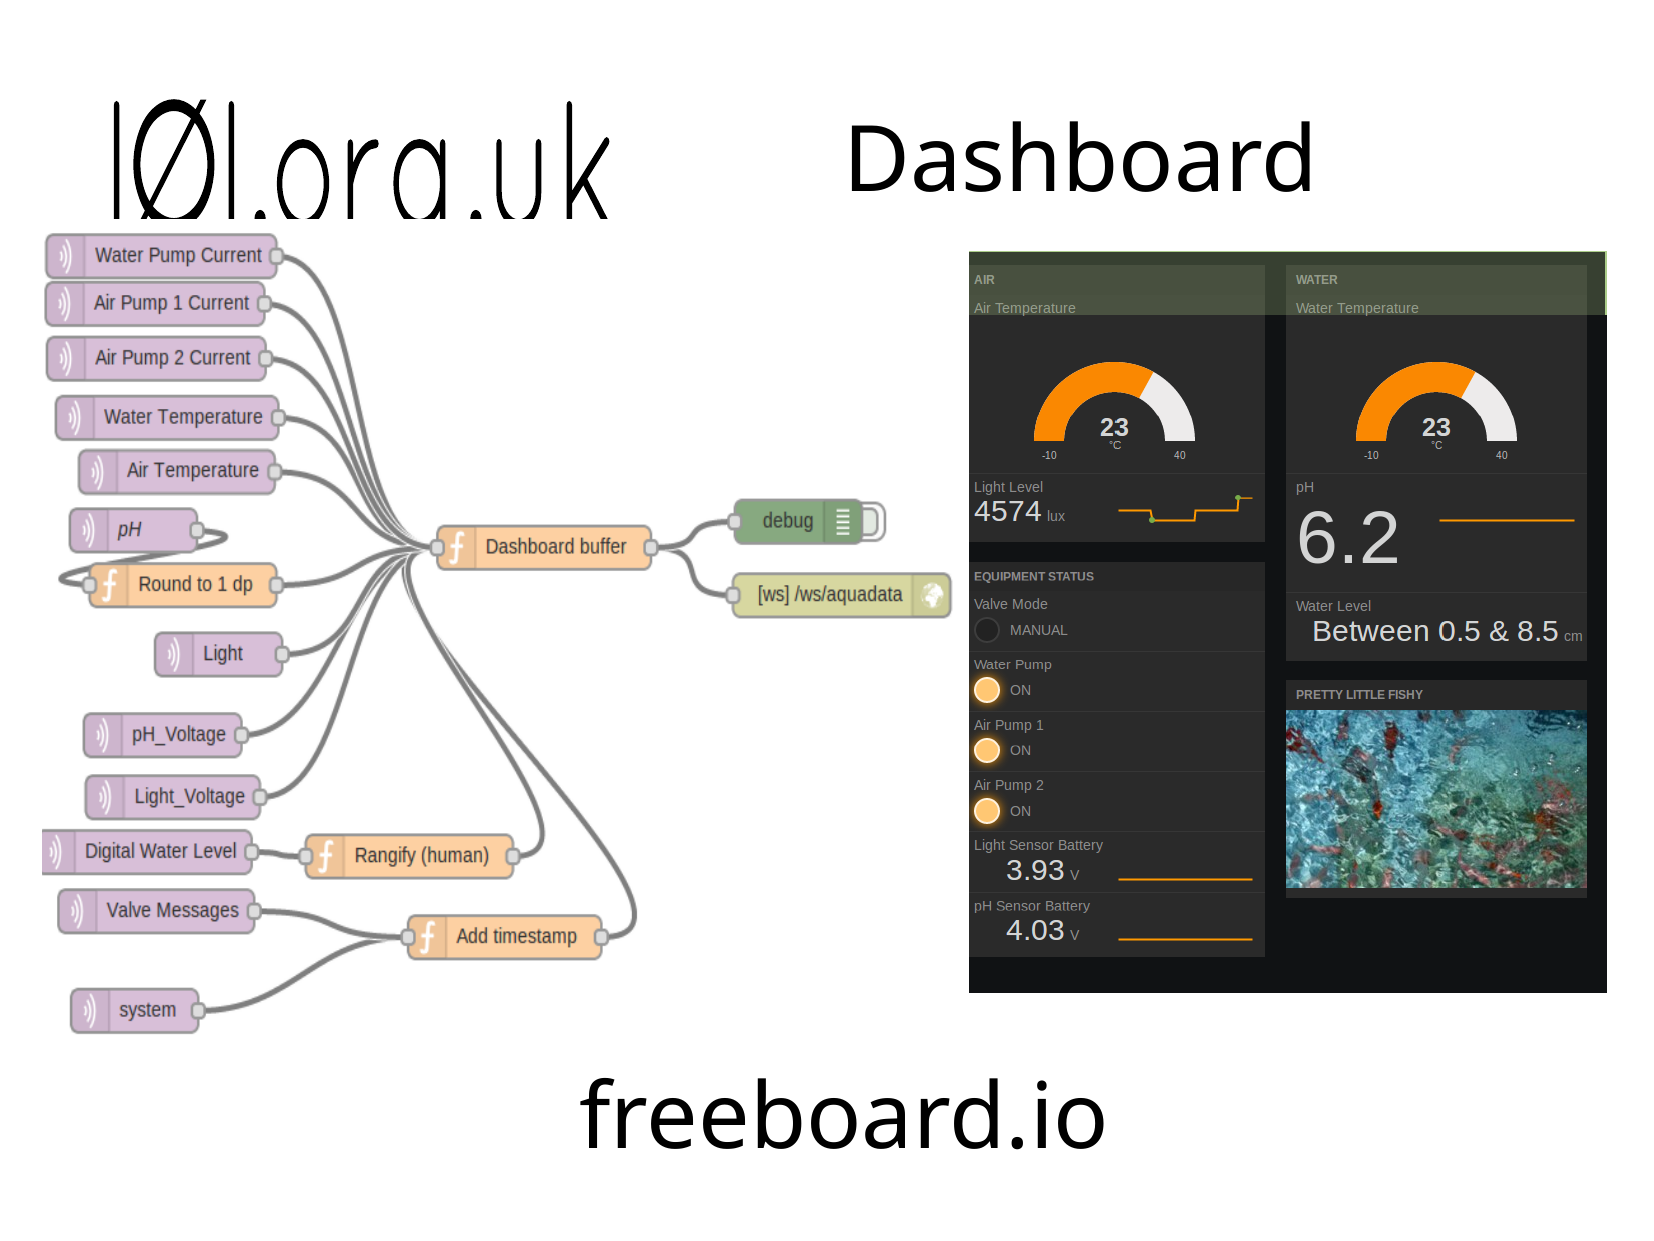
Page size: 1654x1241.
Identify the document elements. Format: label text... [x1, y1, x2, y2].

picture [42, 219, 1607, 1063]
title freeboard.io [354, 1009, 1335, 1217]
title Dashboard [590, 52, 1571, 251]
